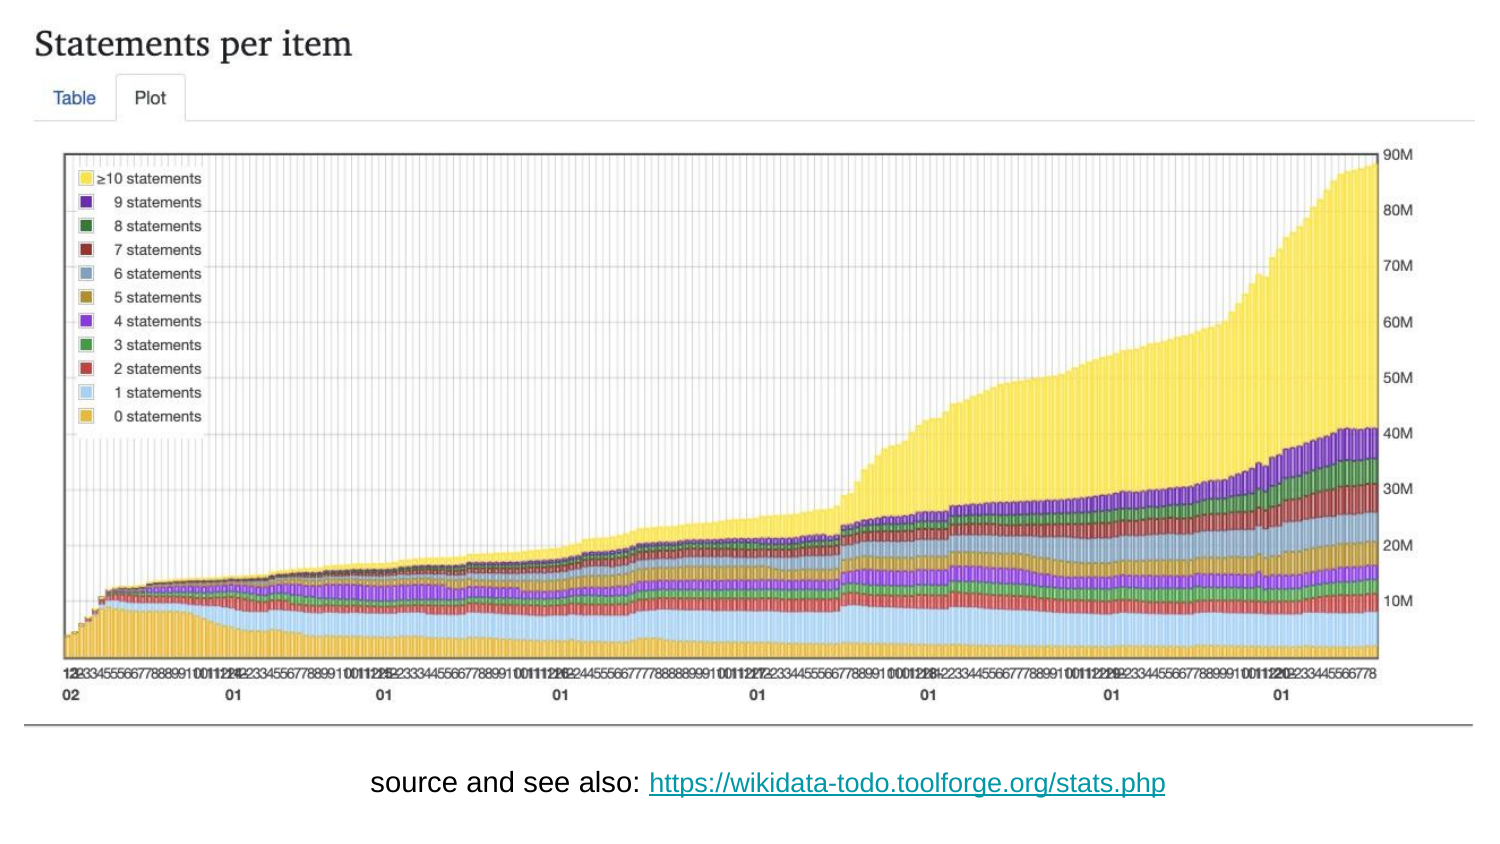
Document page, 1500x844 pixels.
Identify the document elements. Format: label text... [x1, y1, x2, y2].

text_box source and see also: https://wikidata-todo.toolforge.org/stats.php [355, 748, 1366, 803]
picture [24, 24, 1475, 724]
